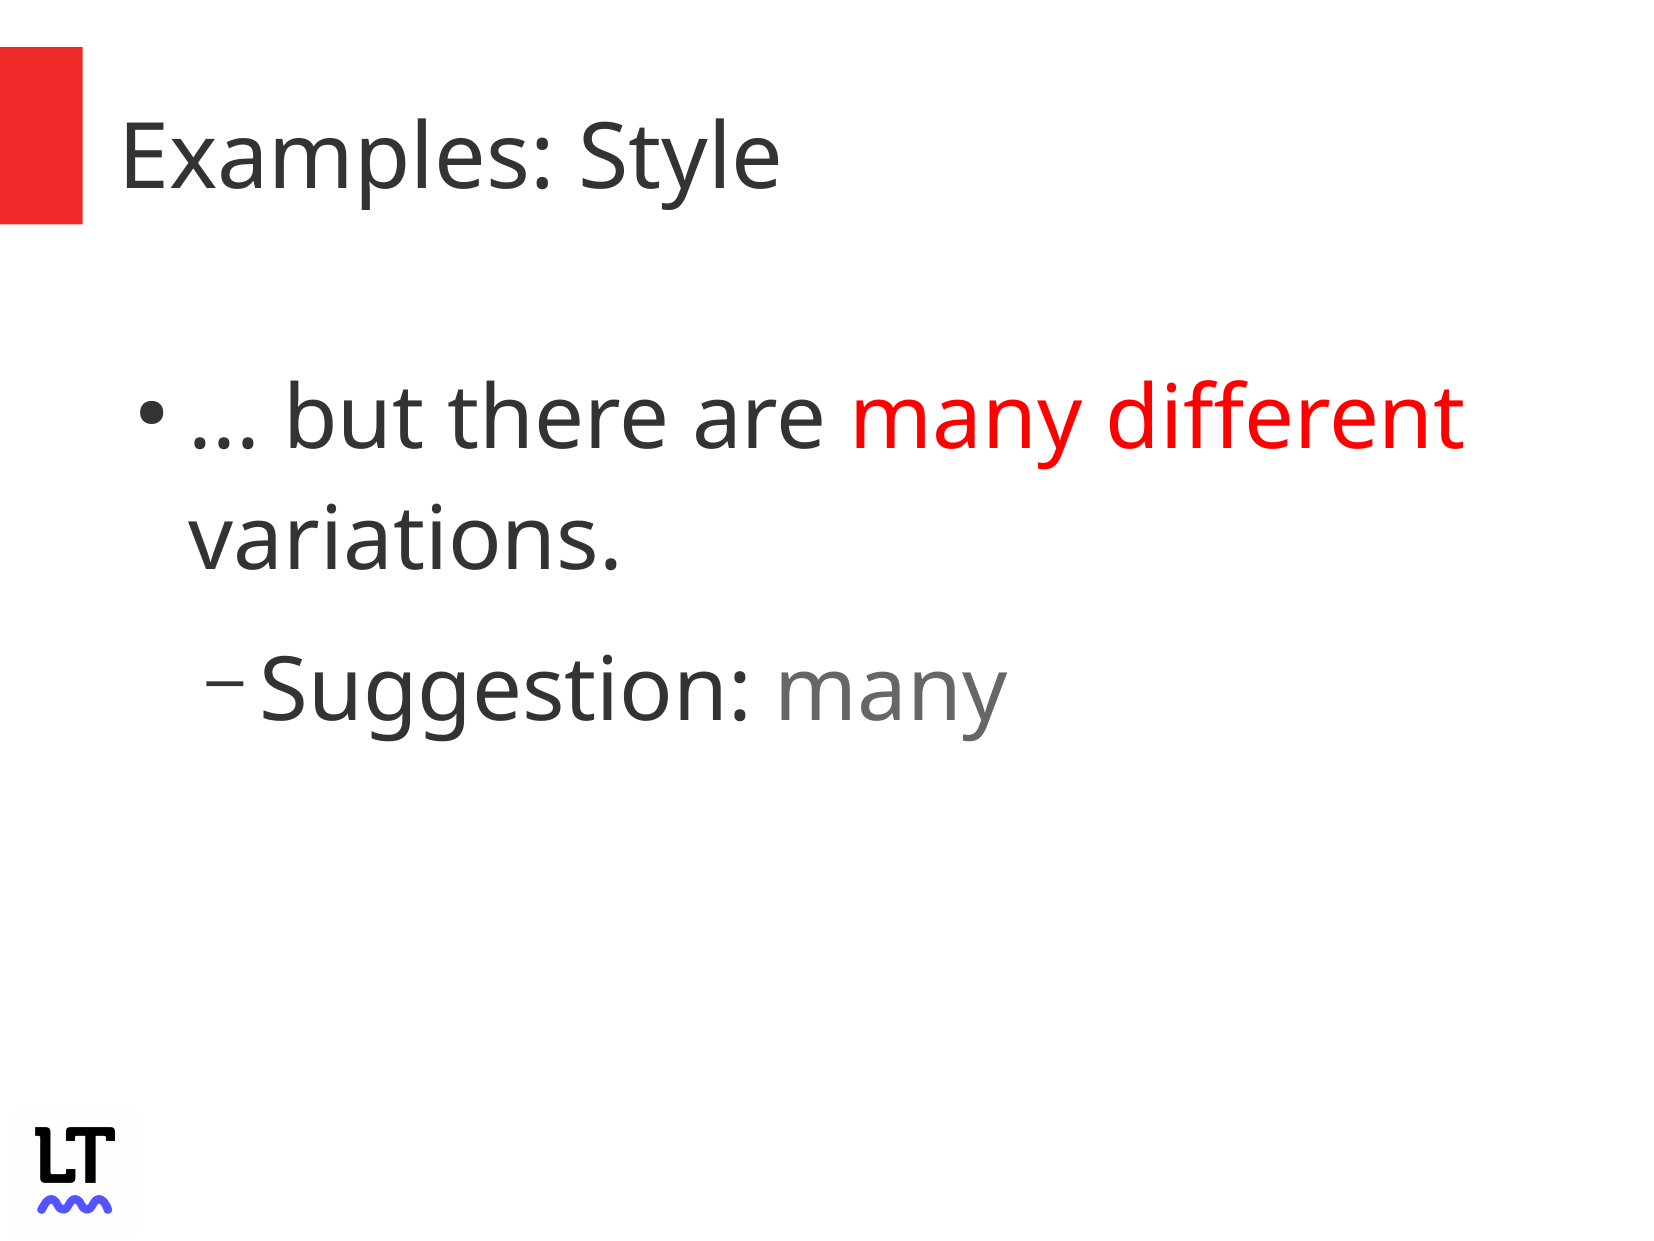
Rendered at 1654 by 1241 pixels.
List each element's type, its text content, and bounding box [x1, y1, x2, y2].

picture [11, 1110, 138, 1235]
title Examples: Style [118, 49, 1571, 257]
list ... but there are many different variations. Suggestion: many [118, 354, 1536, 1074]
